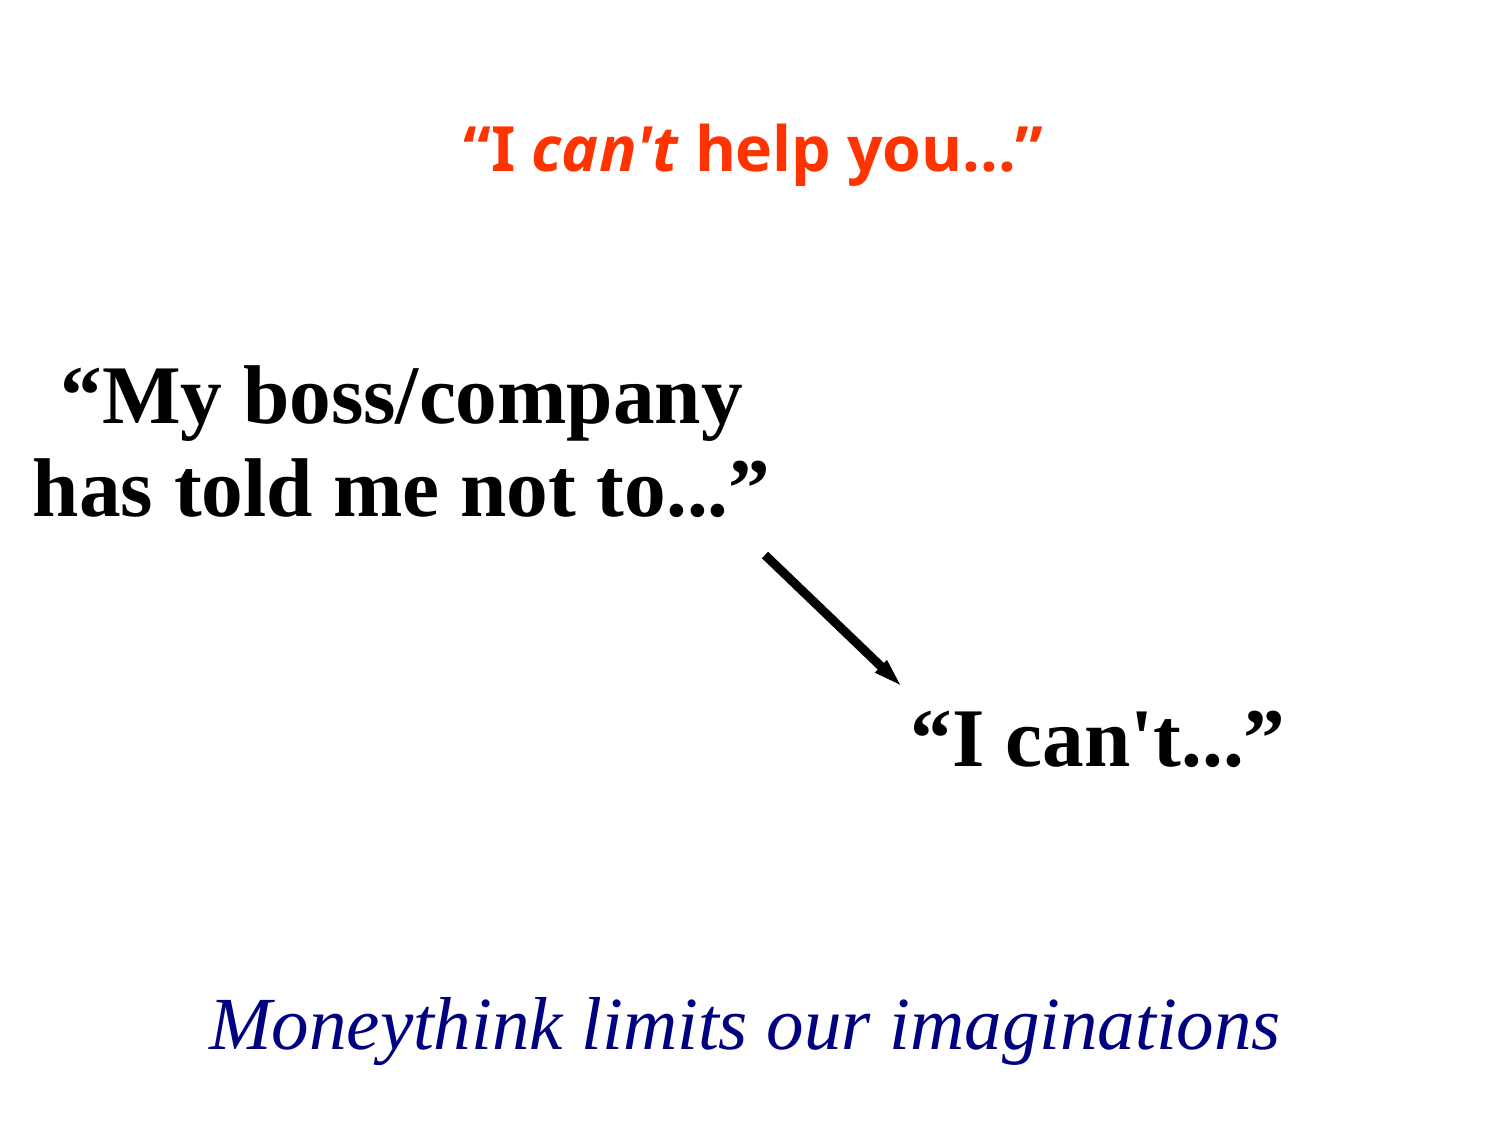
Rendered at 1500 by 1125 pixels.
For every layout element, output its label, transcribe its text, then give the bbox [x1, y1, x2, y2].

text_box “My boss/company has told me not to...” [8, 342, 796, 543]
text_box “I can't...” [705, 684, 1492, 826]
text_box Moneythink limits our imaginations [6, 975, 1486, 1074]
text_box “I can't help you...” [273, 108, 1234, 194]
